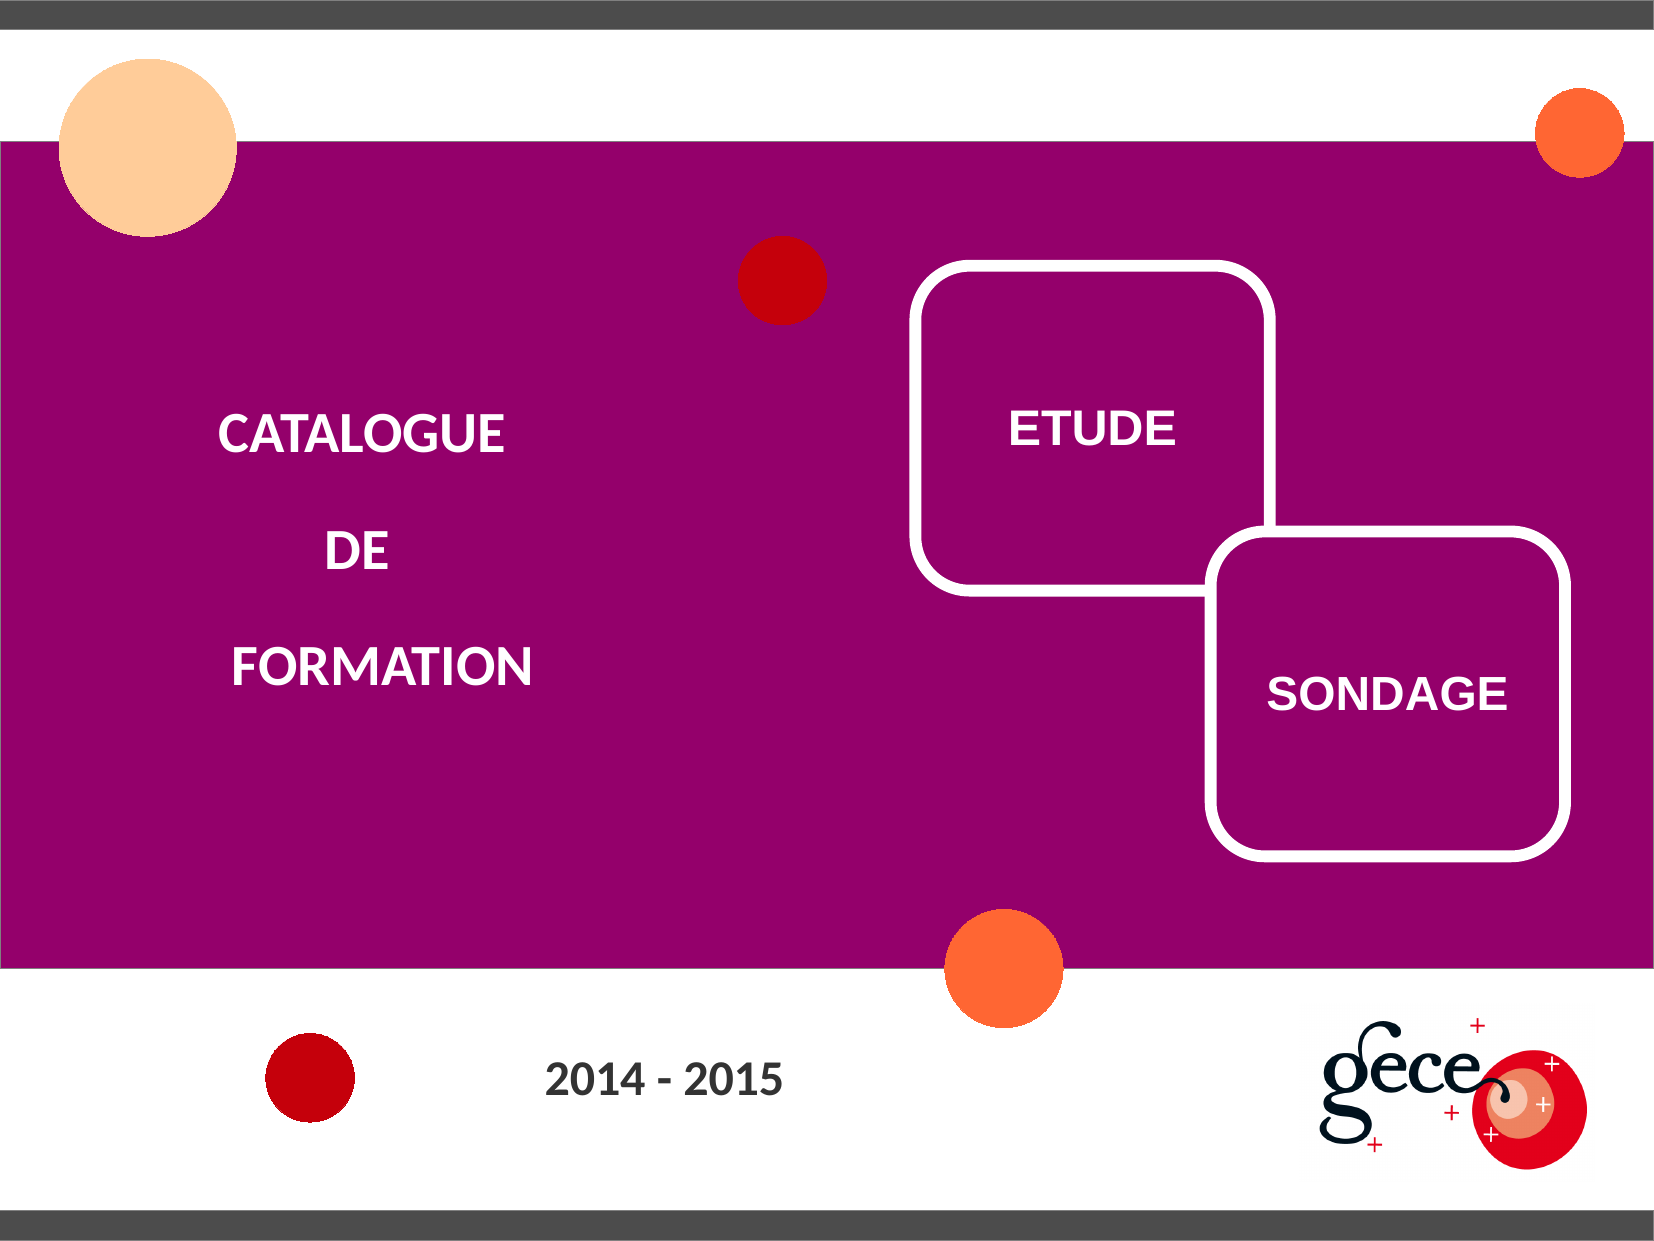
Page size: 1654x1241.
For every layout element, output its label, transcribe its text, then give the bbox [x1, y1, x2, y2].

picture [1299, 1003, 1595, 1182]
text_box [265, 1033, 355, 1123]
text_box [0, 59, 1654, 1028]
text_box CATALOGUE DE FORMATION [29, 147, 1625, 945]
text_box [0, 0, 1654, 30]
text_box SONDAGE [1210, 531, 1566, 857]
text_box 2014 - 2015 [354, 1050, 975, 1127]
text_box [0, 1210, 1654, 1241]
text_box ETUDE [915, 265, 1270, 591]
